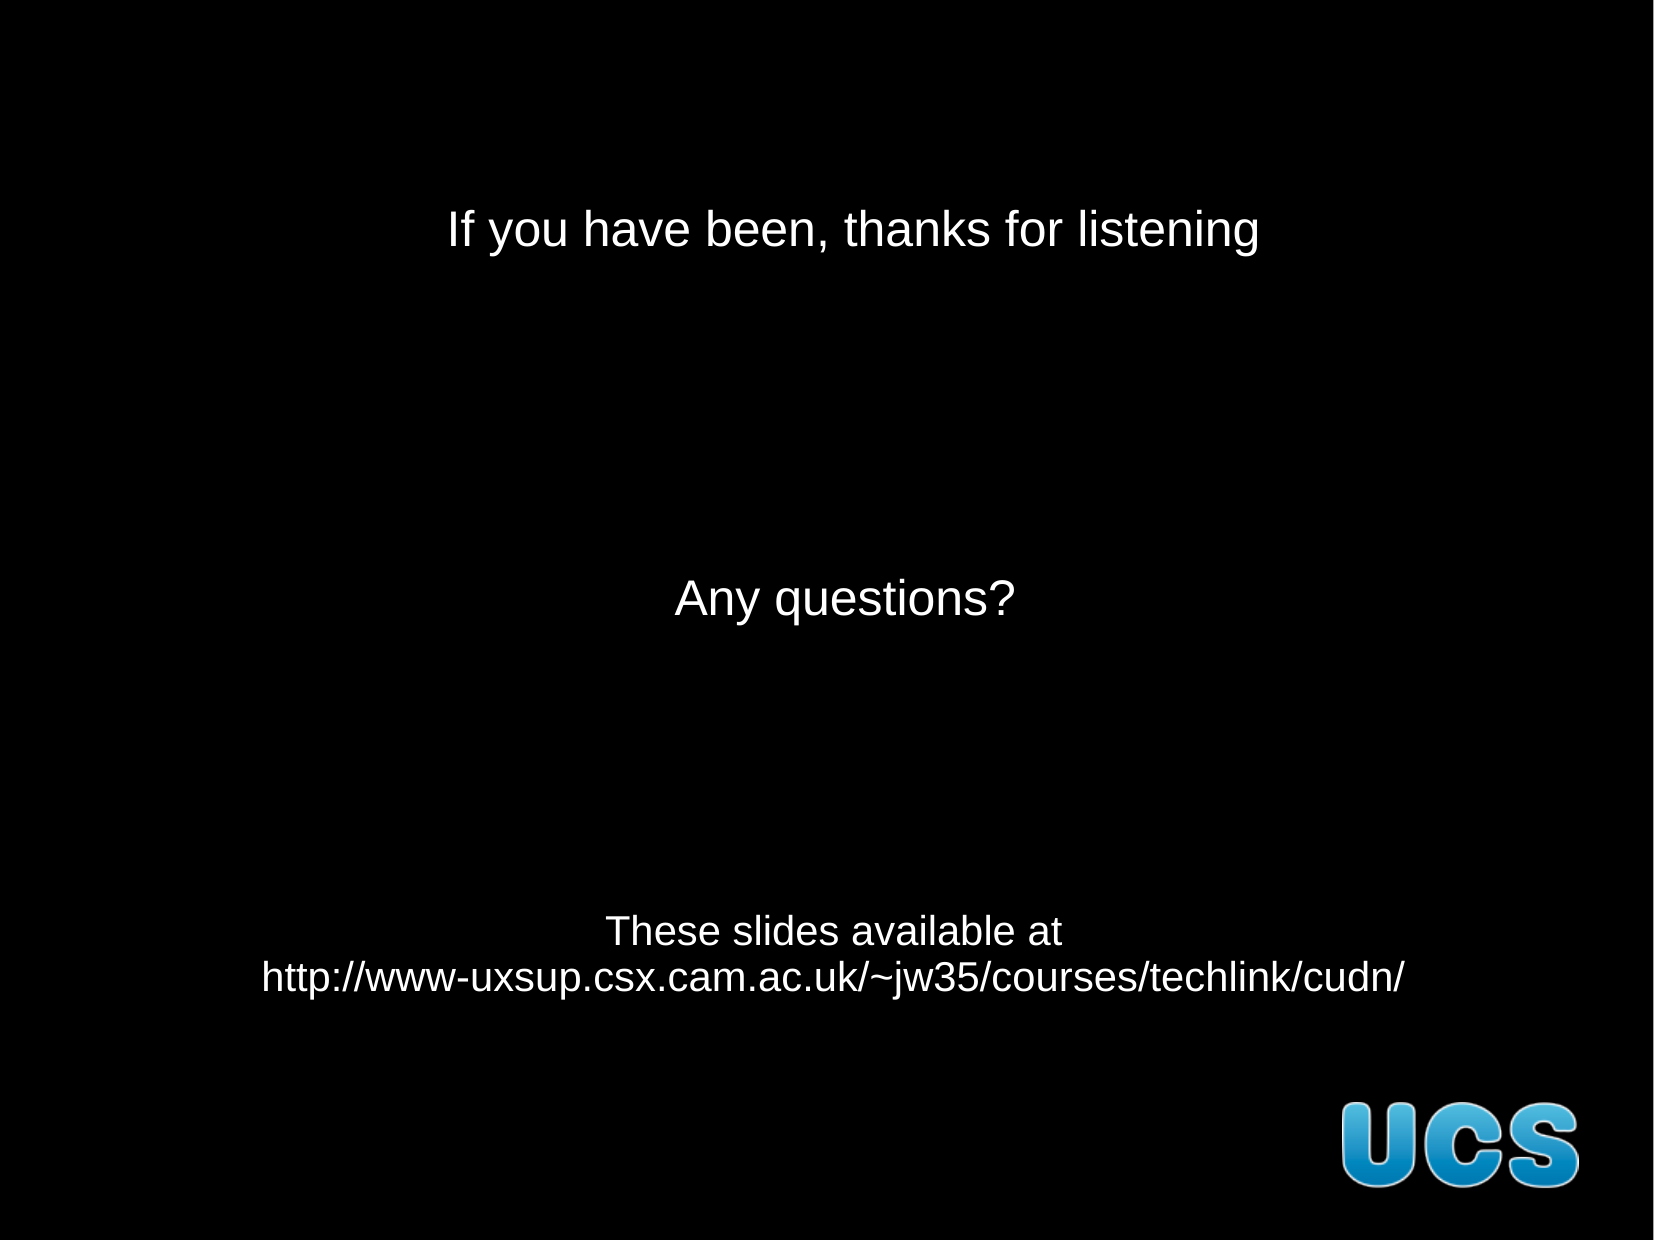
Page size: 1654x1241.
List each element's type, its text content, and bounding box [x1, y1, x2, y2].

picture [1342, 1102, 1579, 1190]
text_box Any questions? [379, 564, 1312, 651]
text_box These slides available at http://www-uxsup.csx.cam.ac.uk/~jw35/courses/techlink/cudn/ [118, 901, 1549, 1038]
text_box If you have been, thanks for listening [273, 195, 1435, 282]
